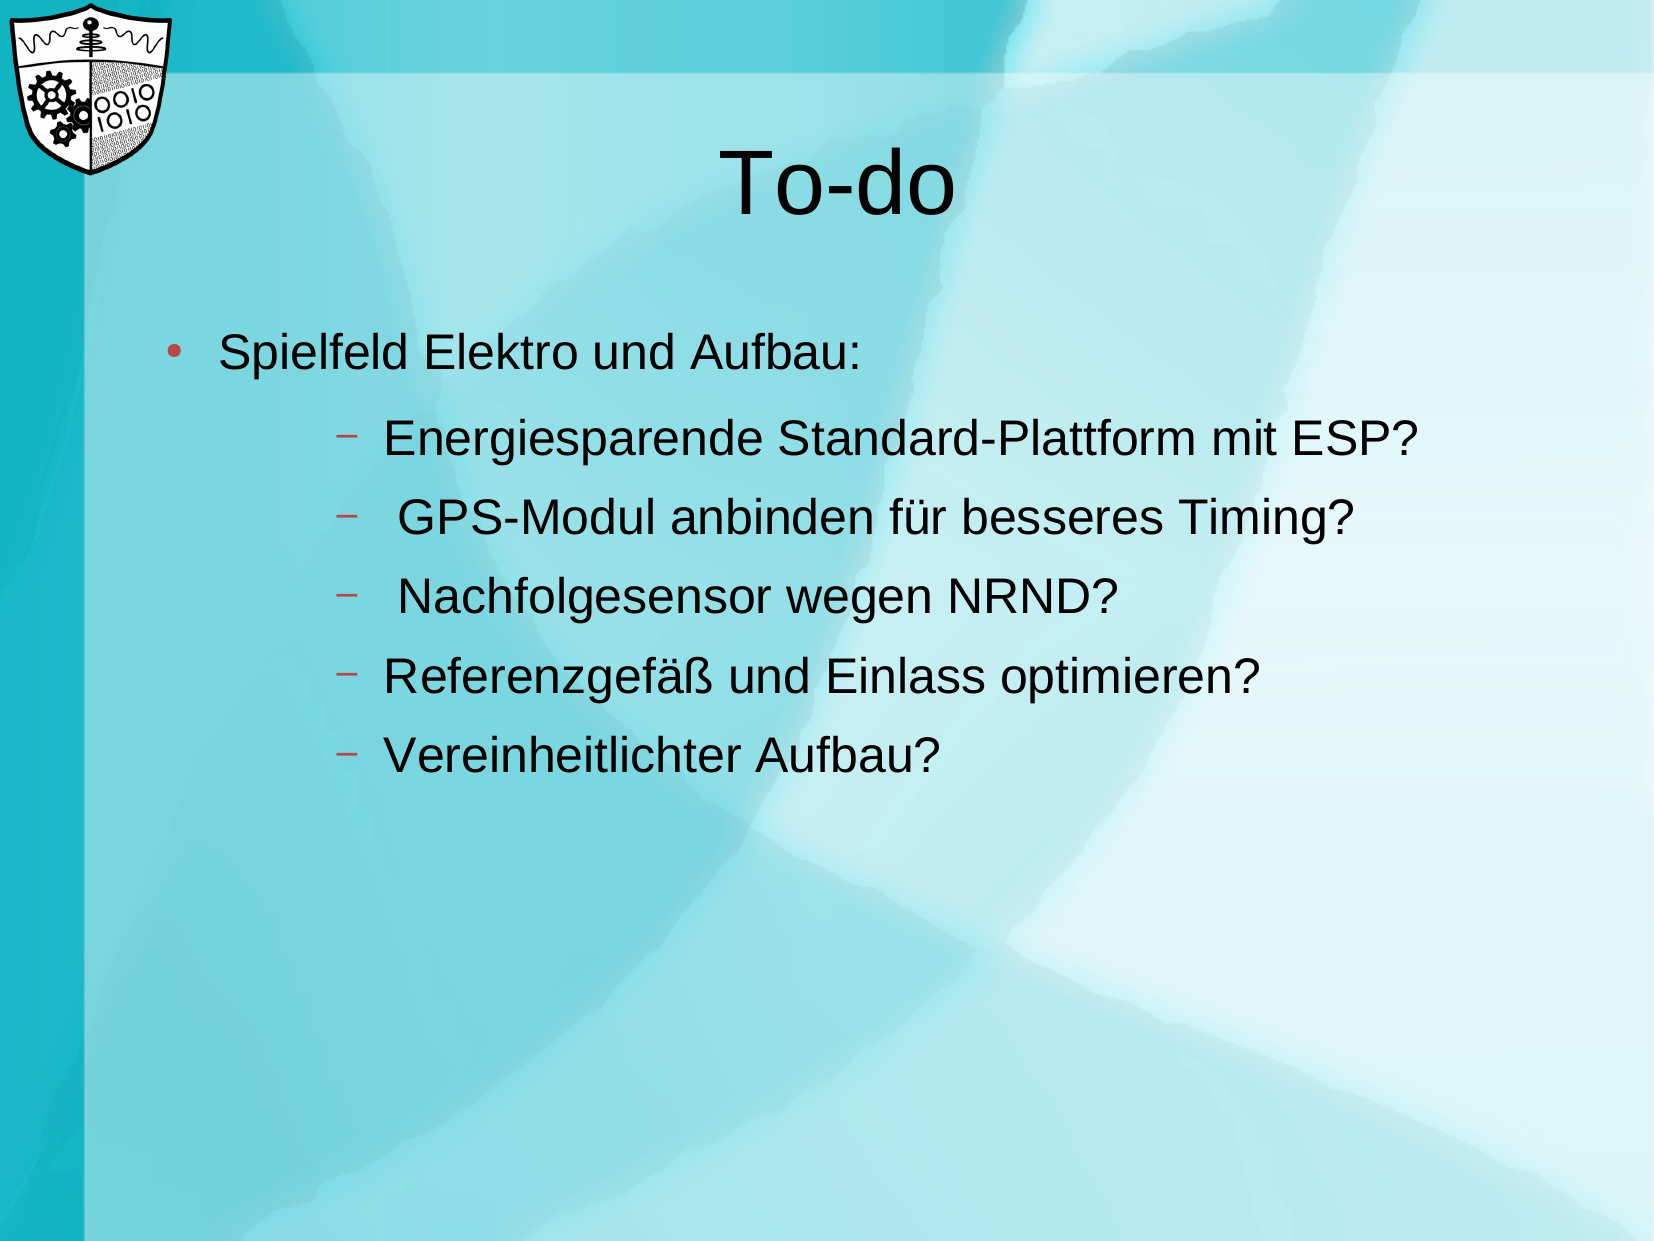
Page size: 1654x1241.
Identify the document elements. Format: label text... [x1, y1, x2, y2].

list Spielfeld Elektro und Aufbau: Energiesparende Standard-Plattform mit ESP? GPS-Modul anbinden für besseres Timing? Nachfolgesensor wegen NRND? Referenzgefäß und Einlass optimieren? Vereinheitlichter Aufbau? [147, 324, 1512, 1162]
title To-do [94, 78, 1583, 287]
picture [0, 0, 1654, 1241]
